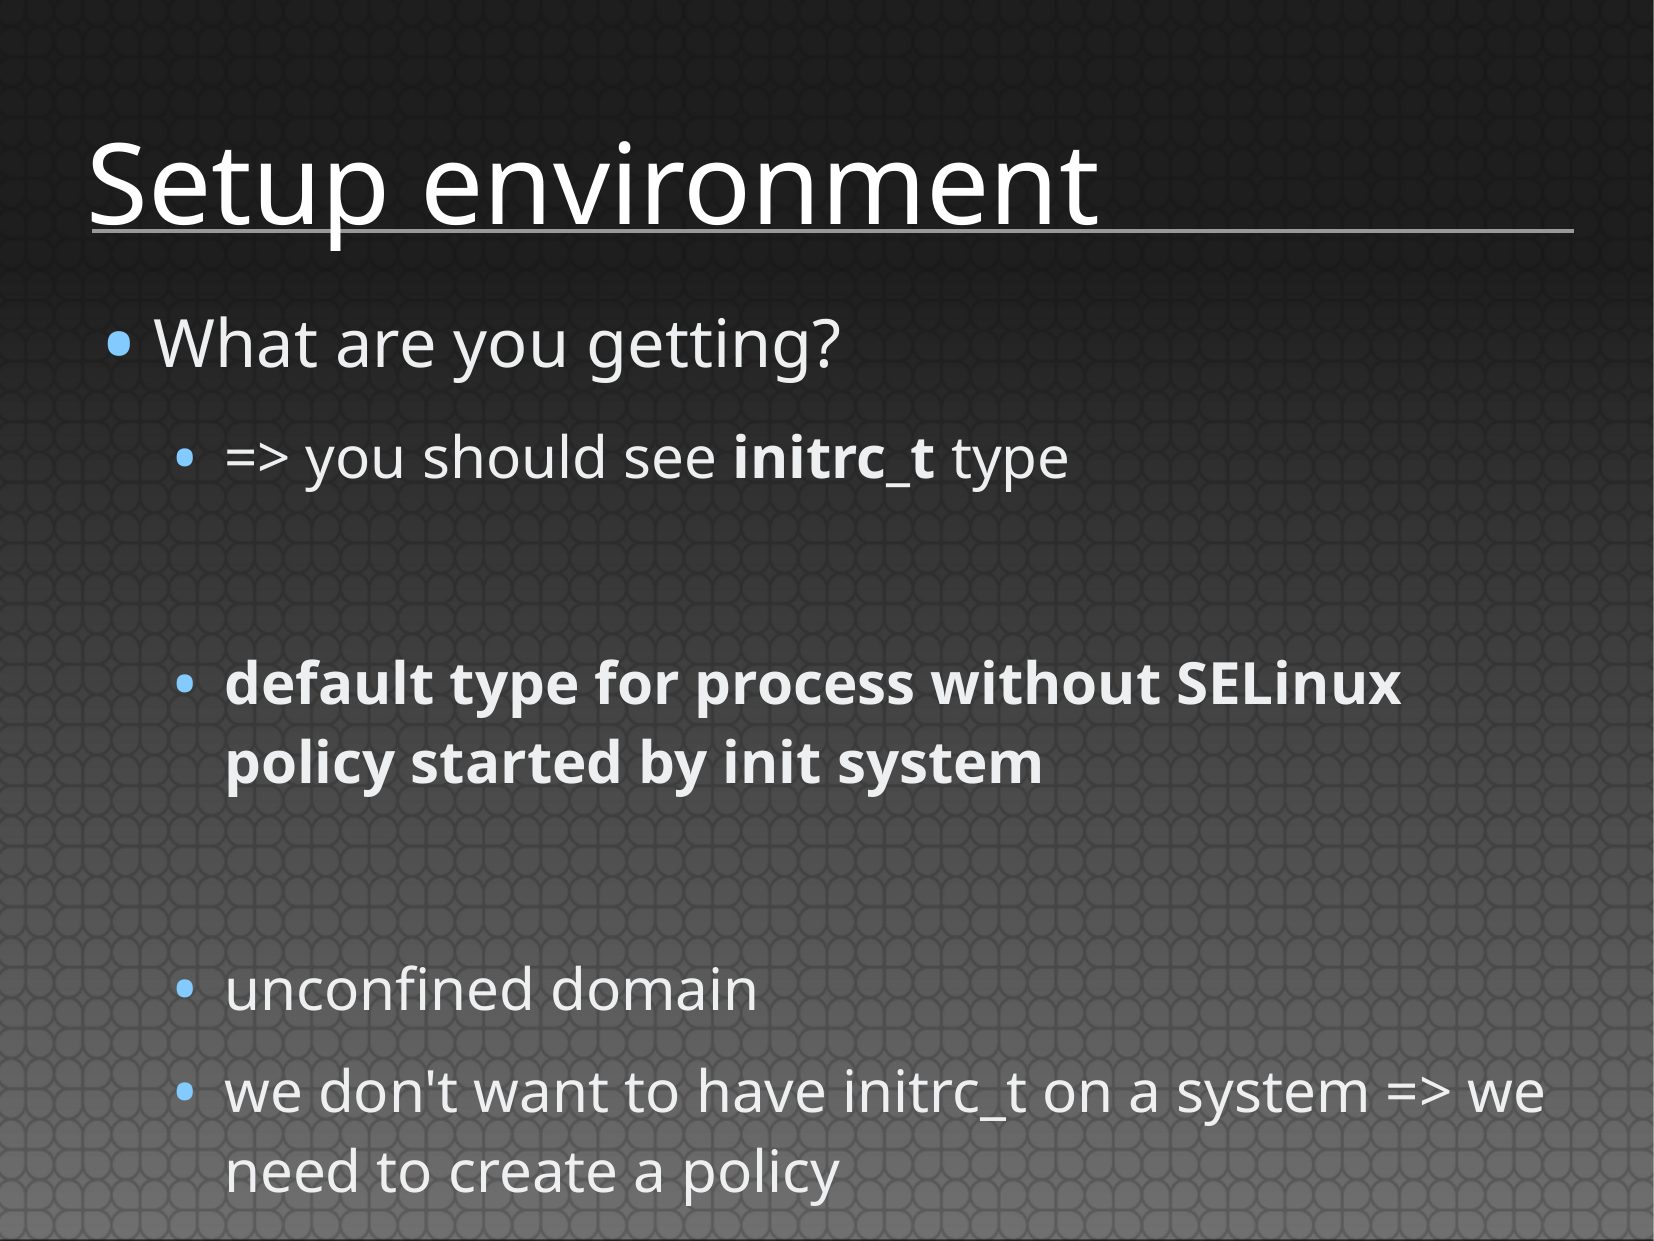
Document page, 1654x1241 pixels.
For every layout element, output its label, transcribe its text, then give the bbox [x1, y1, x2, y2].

picture [0, 0, 1654, 1241]
list What are you getting? => you should see initrc_t type default type for process without SELinux policy started by init system unconfined domain we don't want to have initrc_t on a system => we need to create a policy [82, 296, 1571, 1226]
title Setup environment [86, 110, 1576, 251]
